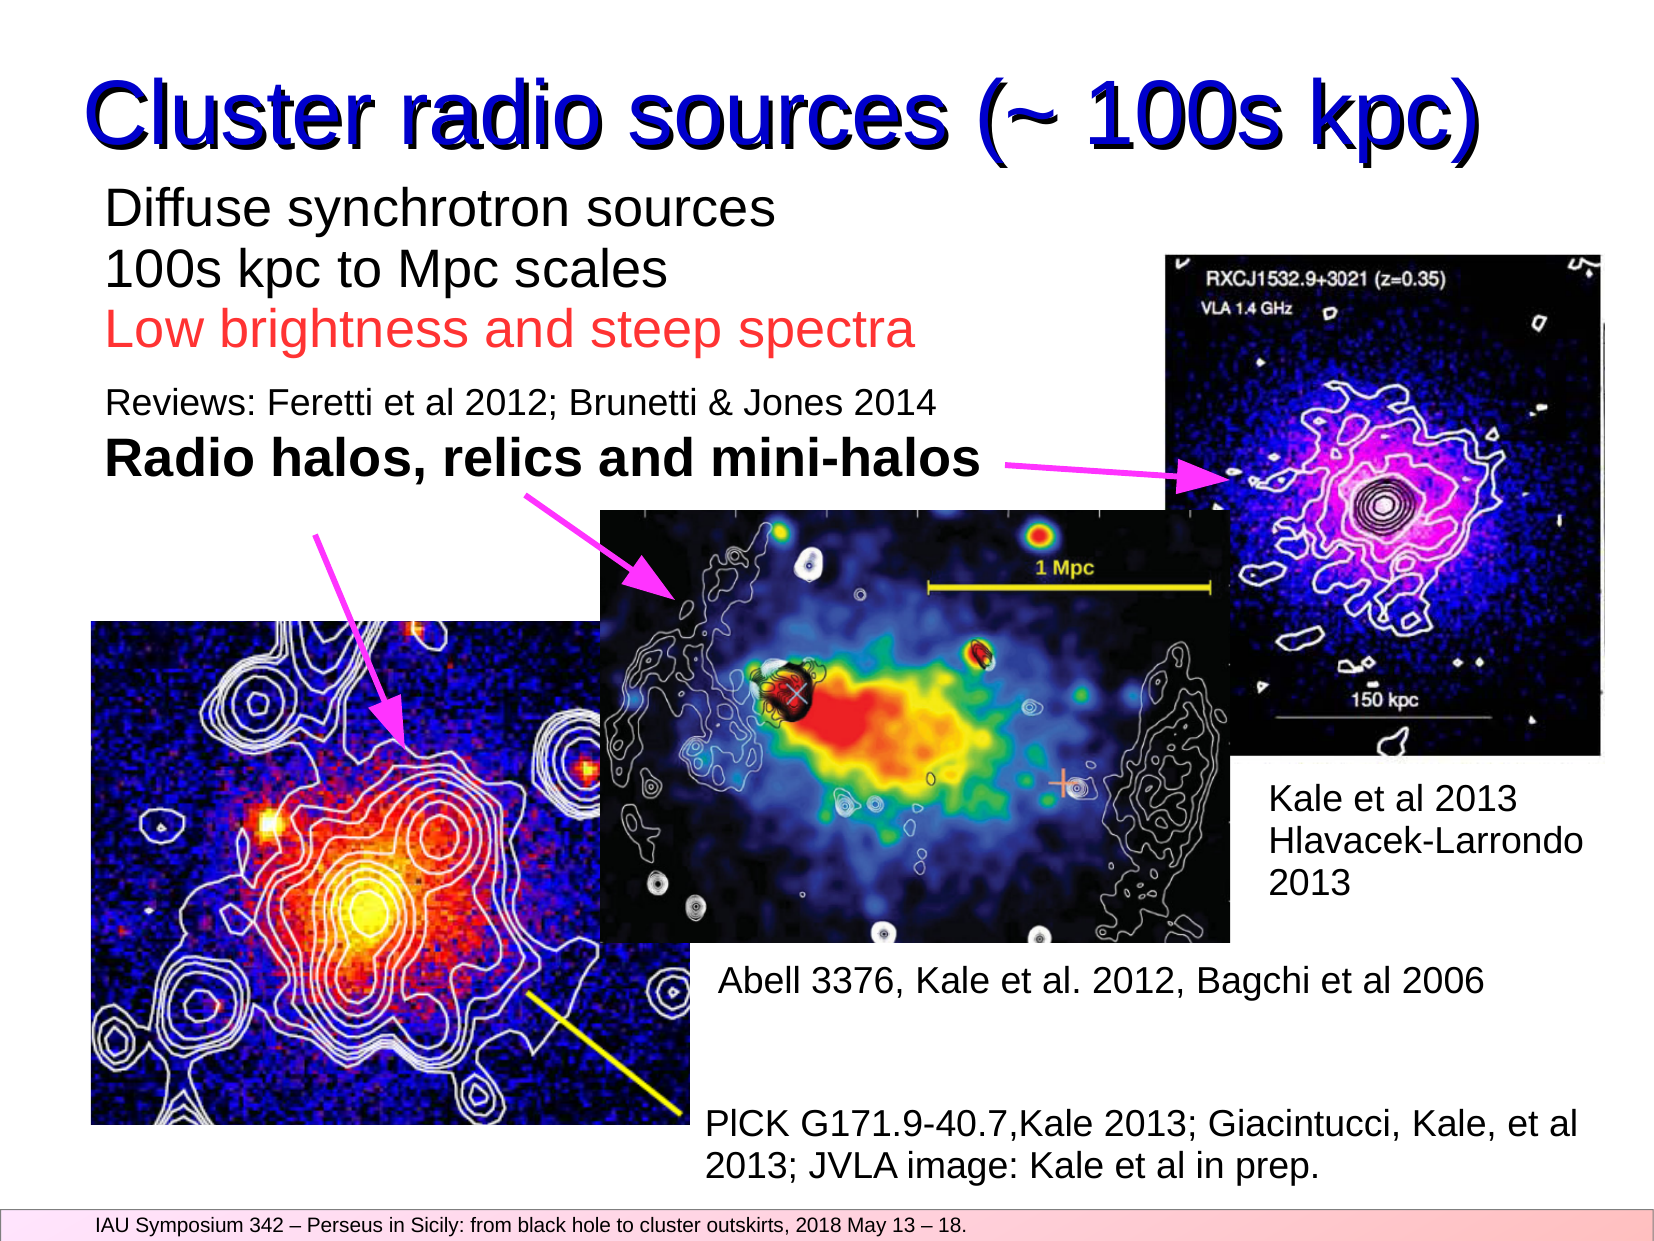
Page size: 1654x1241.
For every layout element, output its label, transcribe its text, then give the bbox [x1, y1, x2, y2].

picture [90, 240, 1606, 1125]
text_box Reviews: Feretti et al 2012; Brunetti & Jones 2014 [90, 373, 1051, 420]
text_box Diffuse synchrotron sources 100s kpc to Mpc scales Low brightness and steep spectra [90, 170, 1006, 367]
text_box Radio halos, relics and mini-halos [90, 420, 1081, 521]
text_box PlCK G171.9-40.7,Kale 2013; Giacintucci, Kale, et al 2013; JVLA image: Kale et al in prep. [690, 1095, 1617, 1194]
text_box Kale et al 2013 Hlavacek-Larrondo 2013 [1253, 770, 1606, 912]
title Cluster radio sources (~ 100s kpc) [82, 61, 1501, 165]
text_box Abell 3376, Kale et al. 2012, Bagchi et al 2006 [690, 951, 1501, 1015]
